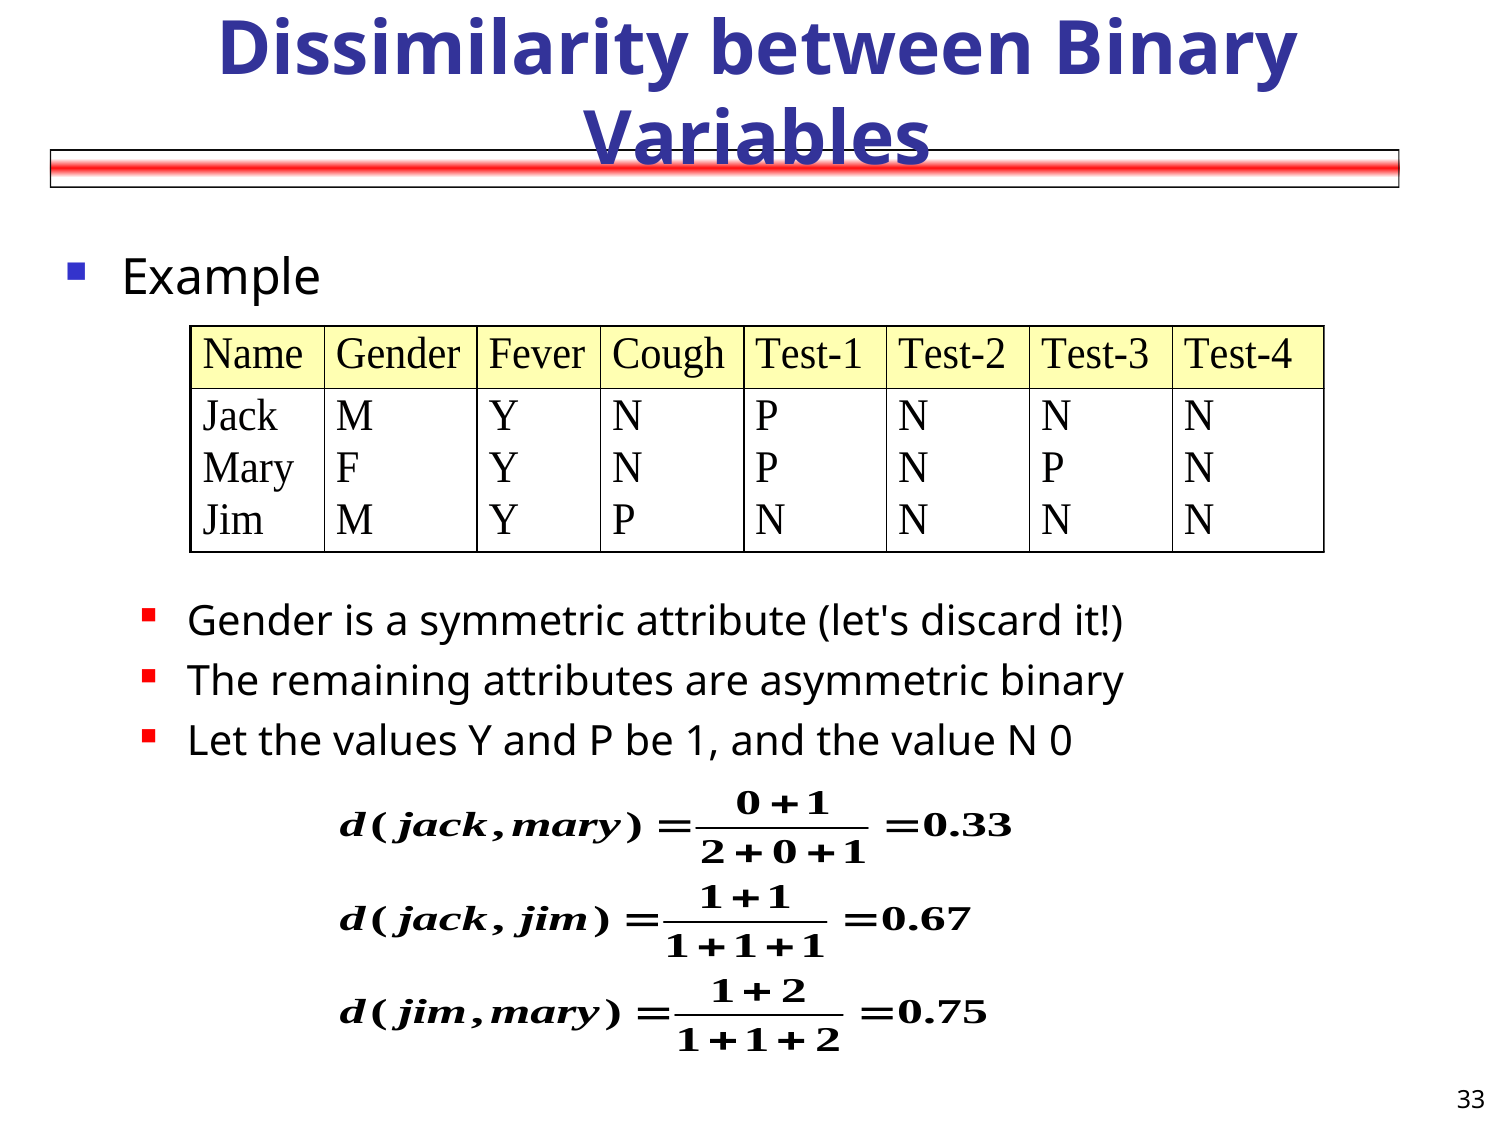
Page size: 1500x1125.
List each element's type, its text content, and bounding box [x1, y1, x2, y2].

list Example Gender is a symmetric attribute (let's discard it!) The remaining attributes are asymmetric binary Let the values Y and P be 1, and the value N 0 [49, 237, 1425, 1050]
chart [187, 324, 1325, 588]
chart [332, 780, 1021, 1058]
text_box <number> [1187, 1062, 1500, 1125]
title Dissimilarity between Binary Variables [49, 0, 1466, 187]
